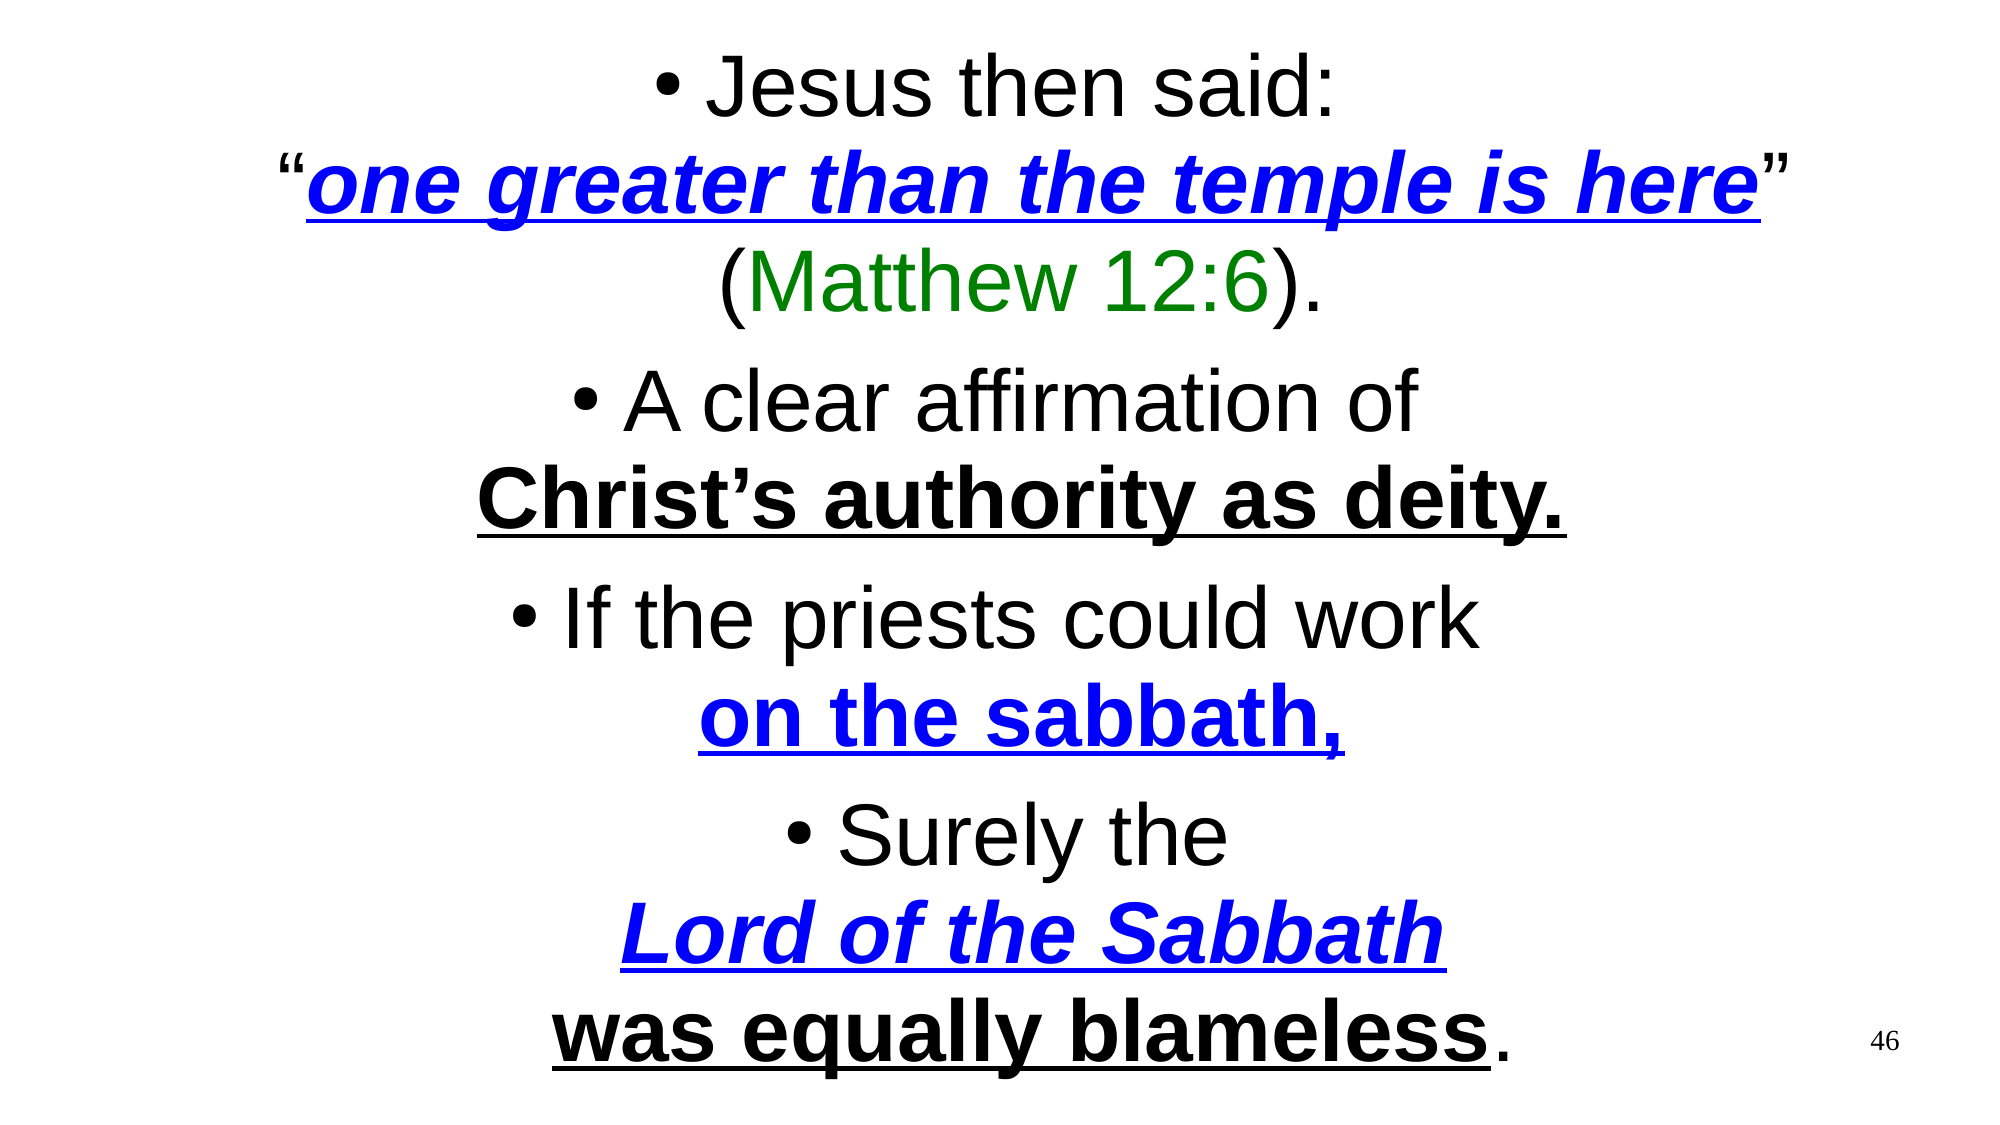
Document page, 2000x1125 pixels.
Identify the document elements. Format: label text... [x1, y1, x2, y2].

list Jesus then said: “one greater than the temple is here” (Matthew 12:6). A clear affirmation of Christ’s authority as deity. If the priests could work on the sabbath, Surely the Lord of the Sabbath was equally blameless. [35, 36, 1962, 1099]
